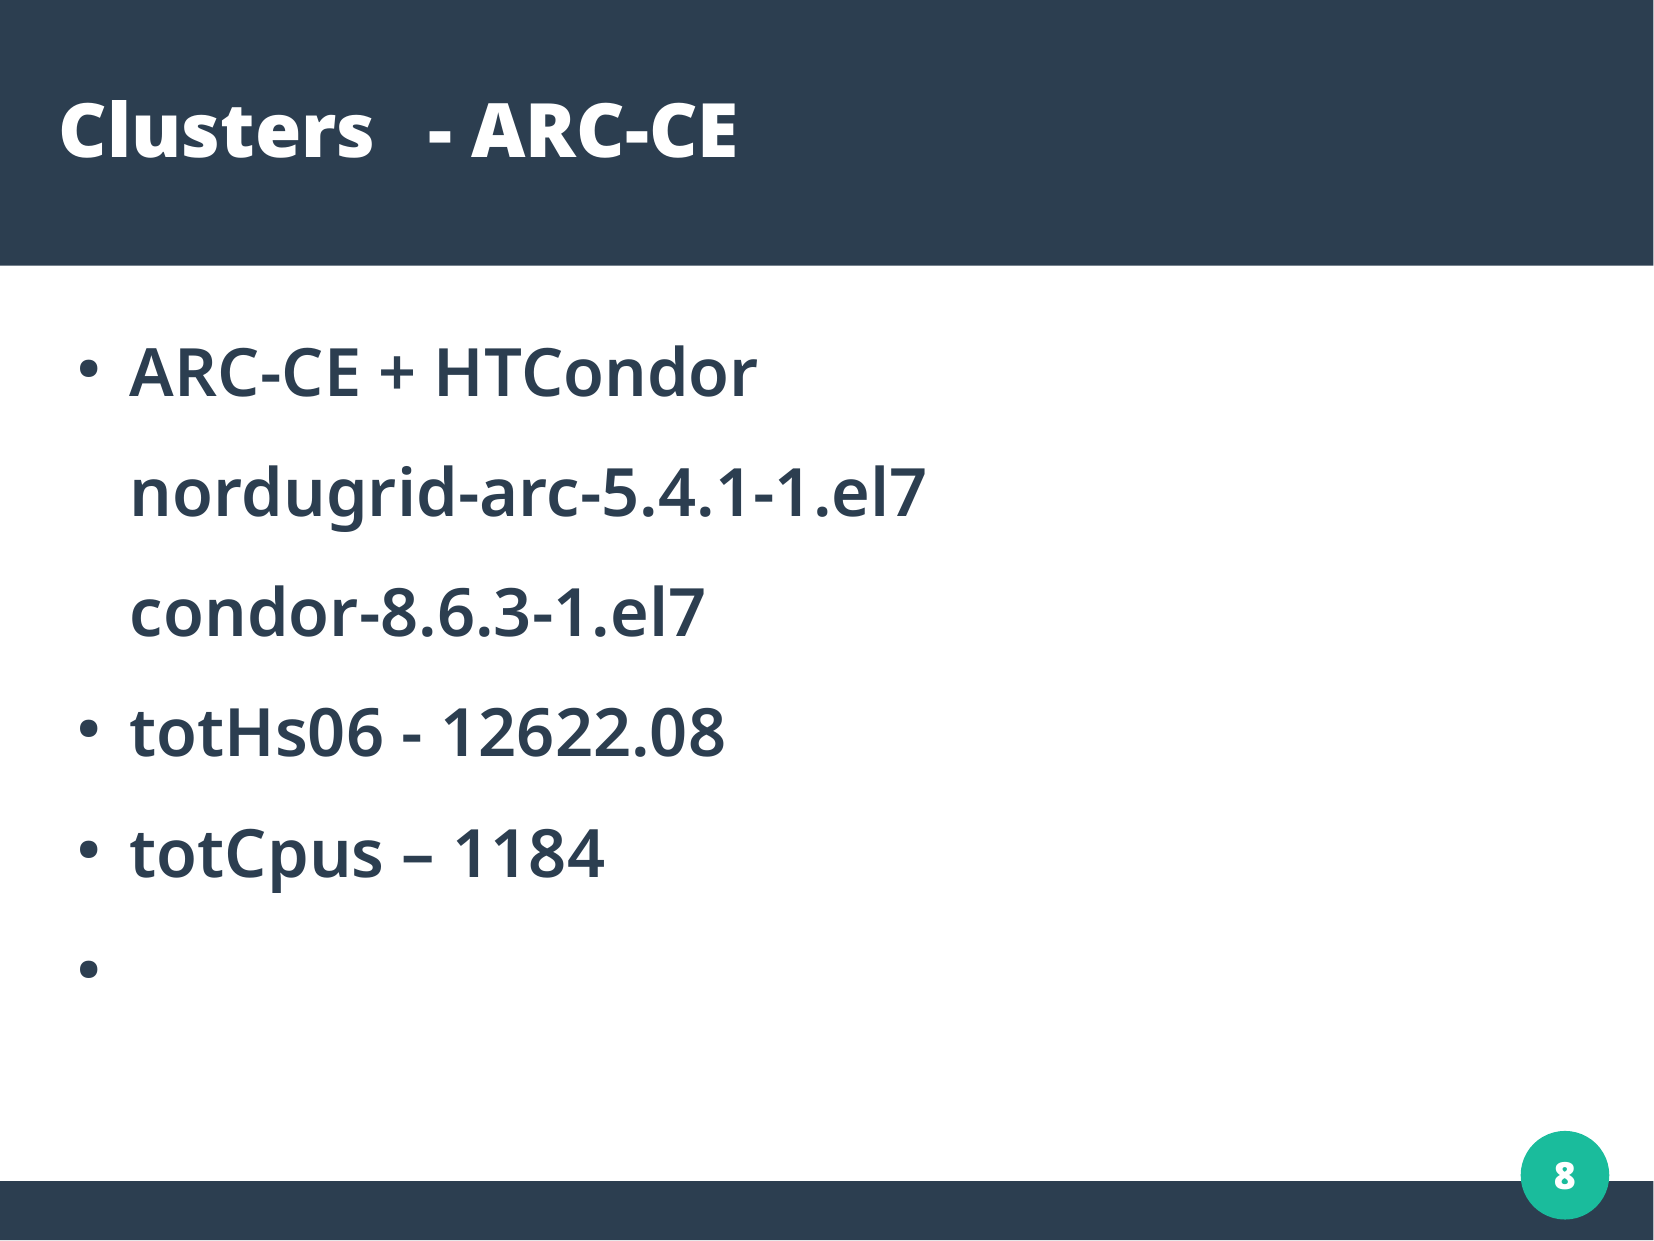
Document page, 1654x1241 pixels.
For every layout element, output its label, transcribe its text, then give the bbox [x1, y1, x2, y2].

title Clusters - ARC-CE [59, 49, 1595, 207]
list ARC-CE + HTCondor nordugrid-arc-5.4.1-1.el7 condor-8.6.3-1.el7 totHs06 - 12622.08 totCpus – 1184 [59, 324, 1595, 1152]
